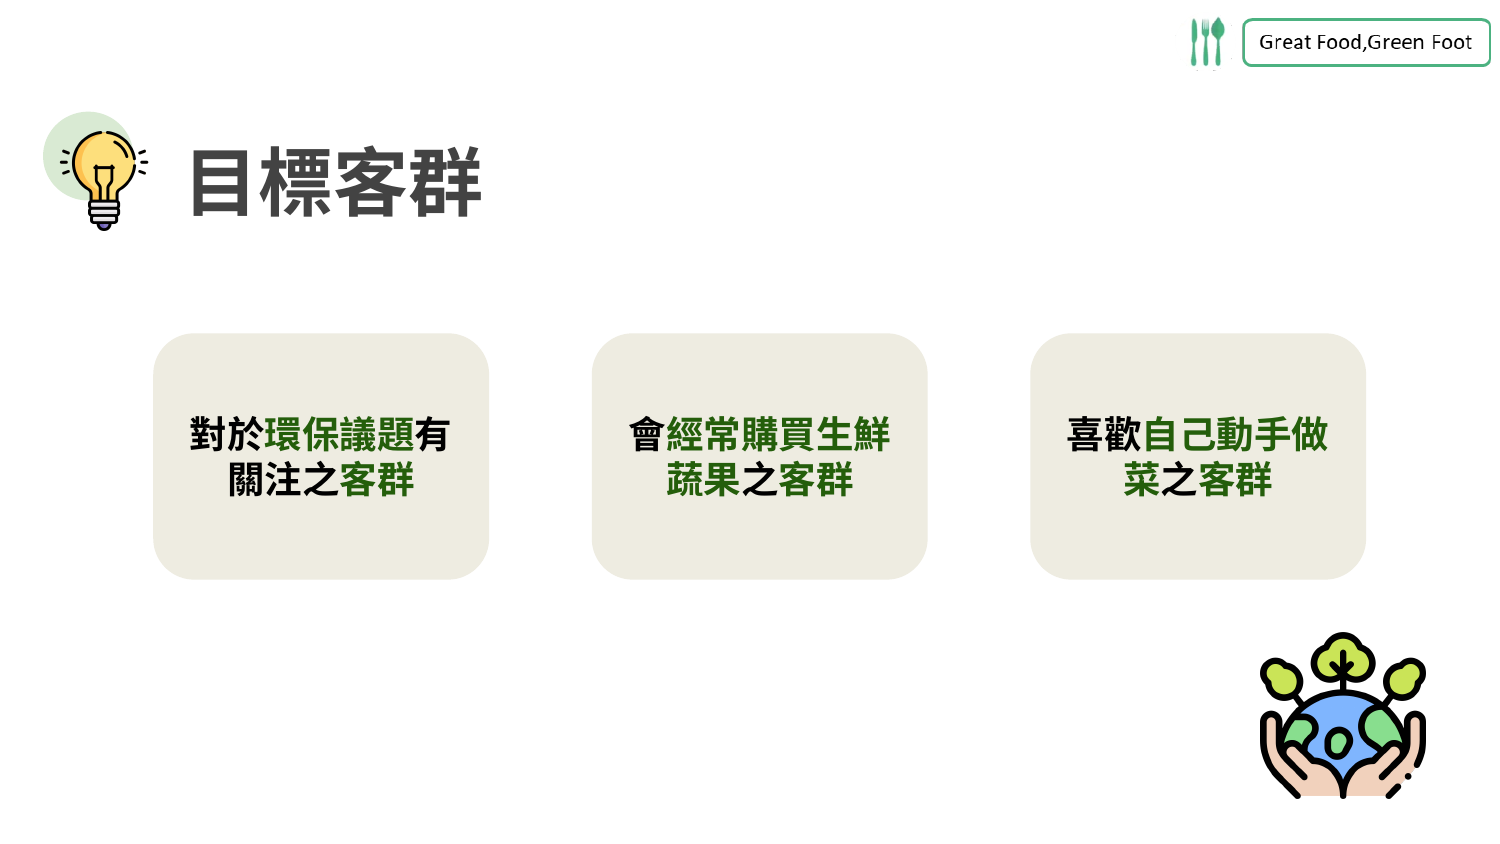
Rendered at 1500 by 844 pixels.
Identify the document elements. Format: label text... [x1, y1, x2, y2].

text_box 會經常購買生鮮蔬果之客群 [591, 333, 928, 580]
picture [1175, 12, 1491, 71]
text_box 喜歡自己動手做菜之客群 [1030, 333, 1367, 580]
text_box [43, 111, 126, 186]
text_box 對於環保議題有關注之客群 [153, 333, 490, 580]
text_box 目標客群 [168, 120, 1351, 242]
picture [54, 131, 154, 231]
picture [1260, 632, 1426, 799]
